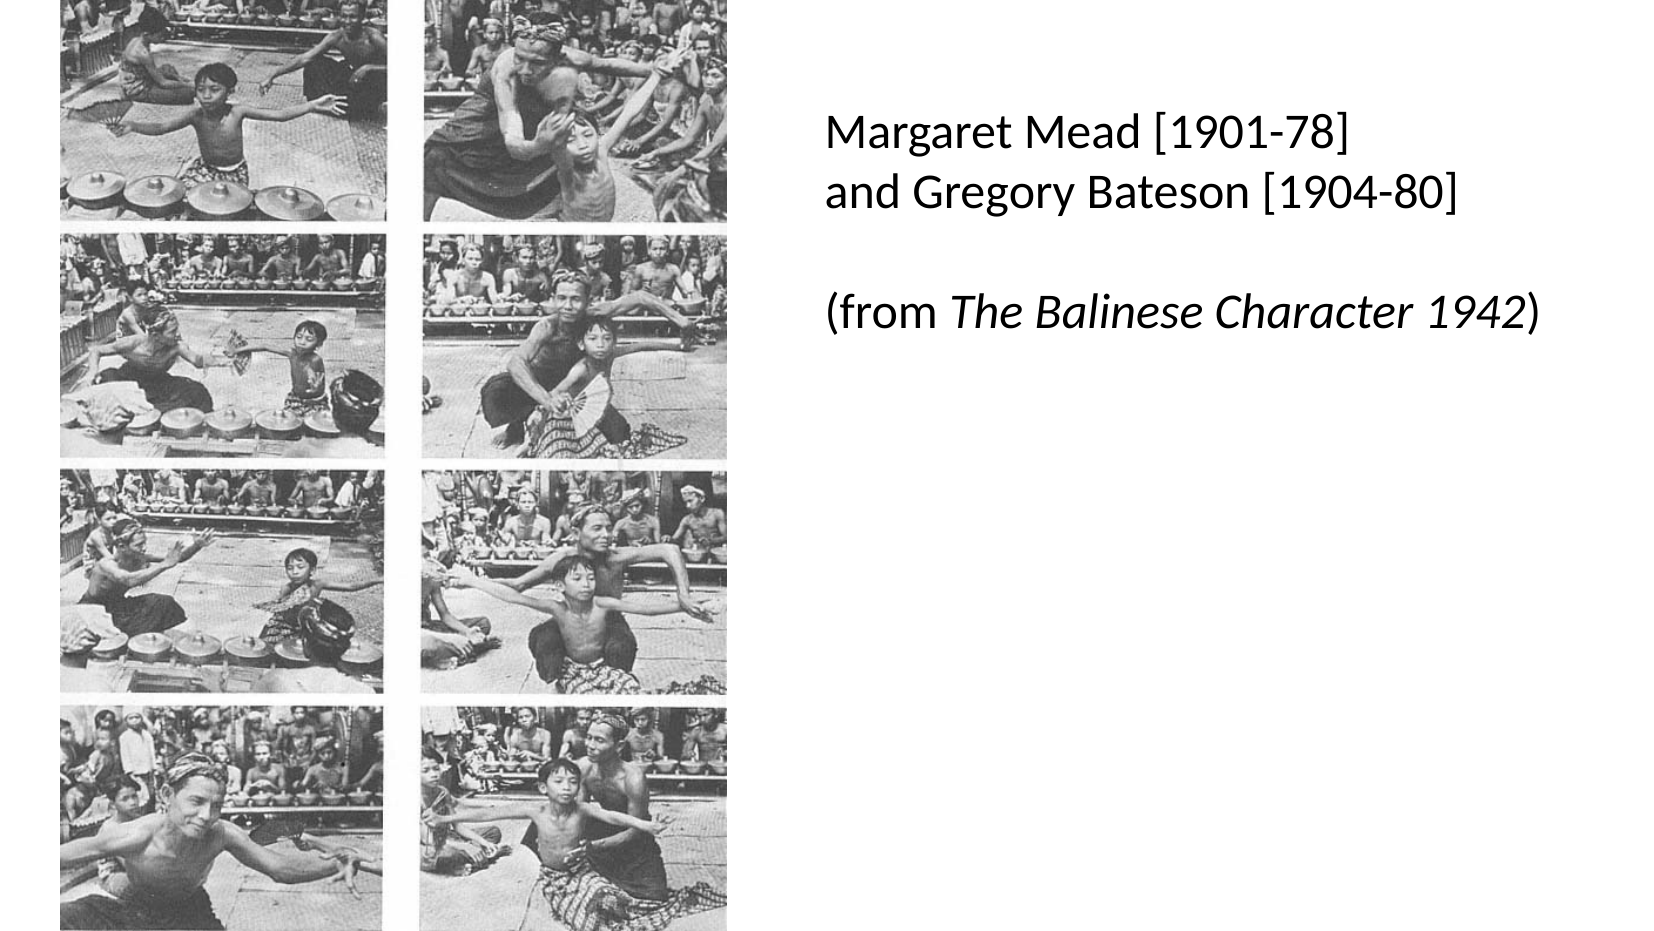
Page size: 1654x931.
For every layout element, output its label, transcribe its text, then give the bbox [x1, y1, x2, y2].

picture [60, 0, 727, 931]
text_box Margaret Mead [1901-78] and Gregory Bateson [1904-80] (from The Balinese Character 1942) [810, 91, 1654, 346]
